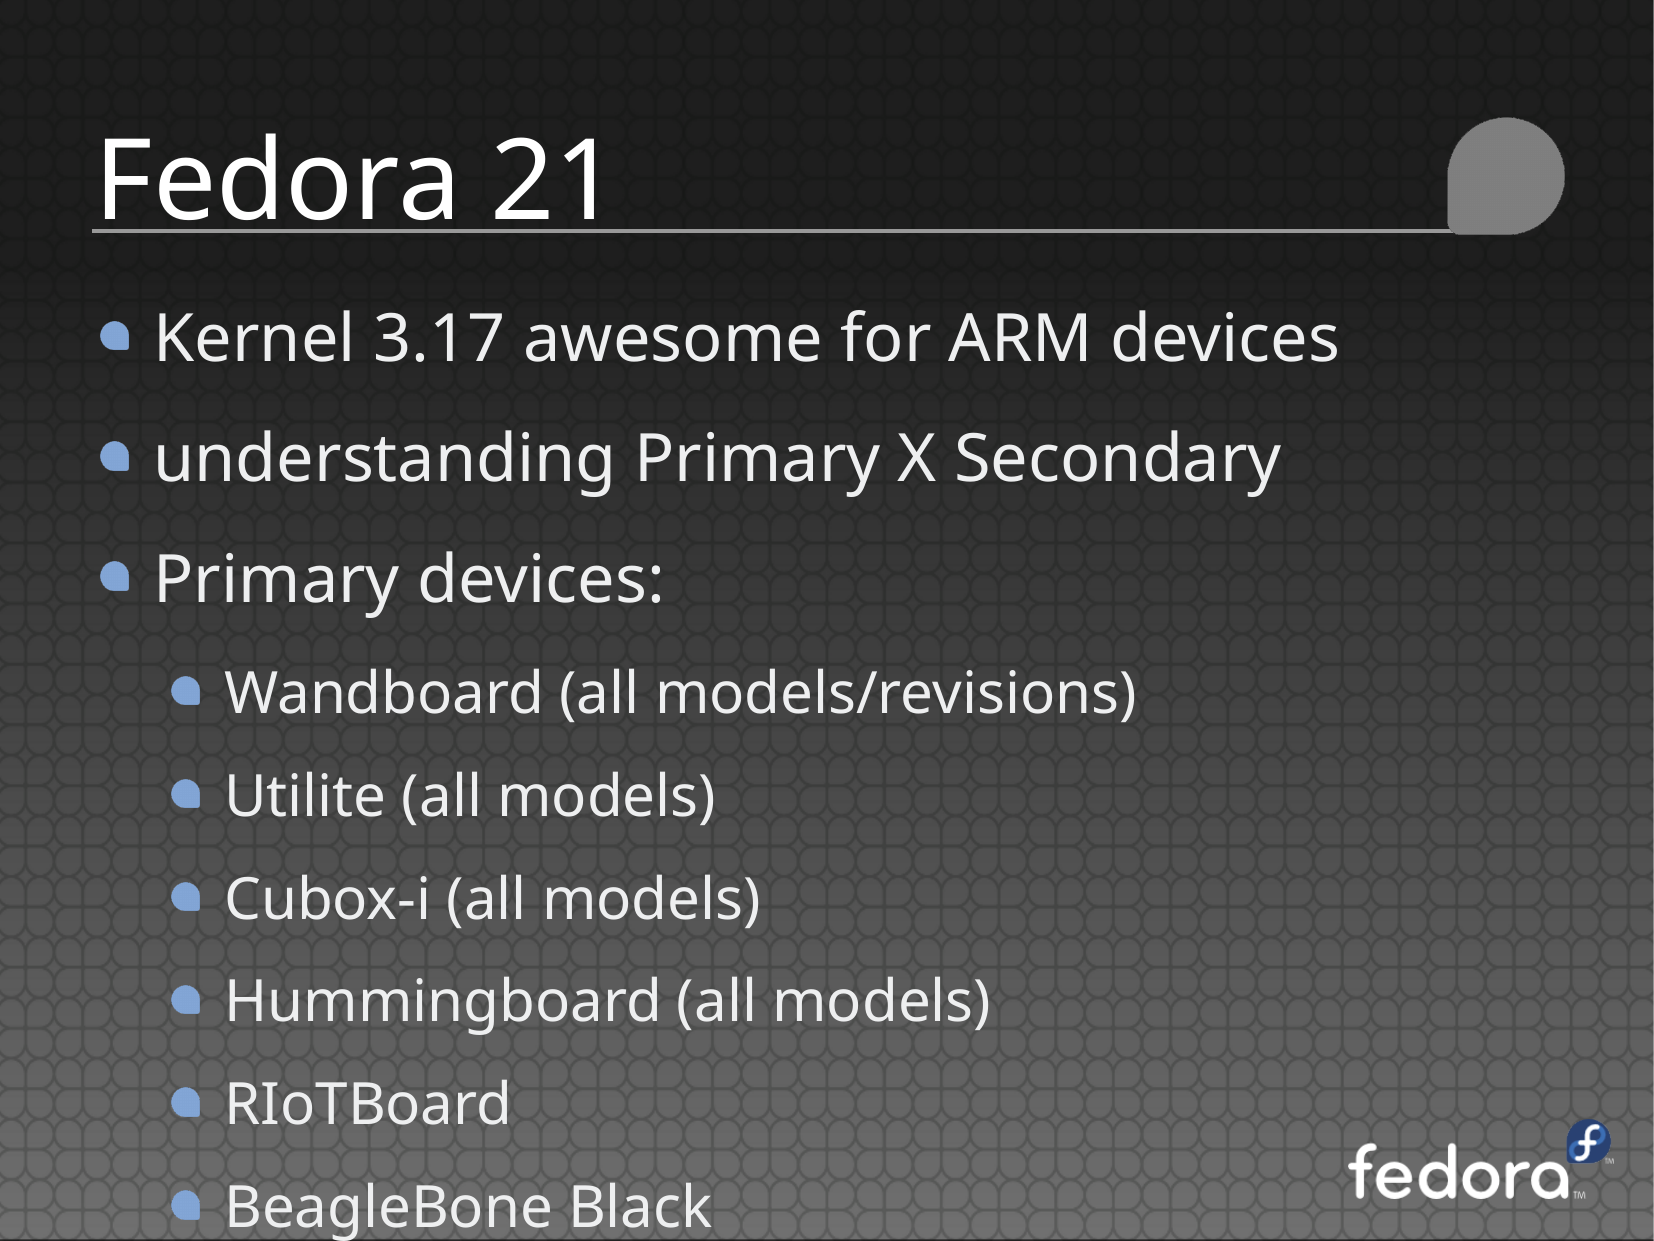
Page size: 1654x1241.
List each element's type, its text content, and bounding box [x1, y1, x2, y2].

title Fedora 21 [94, 100, 1426, 251]
picture [0, 0, 1654, 1241]
list Kernel 3.17 awesome for ARM devices understanding Primary X Secondary Primary devices: Wandboard (all models/revisions) Utilite (all models) Cubox-i (all models) Hummingboard (all models) RIoTBoard BeagleBone Black Tegra K1 Jetson [82, 290, 1571, 1241]
